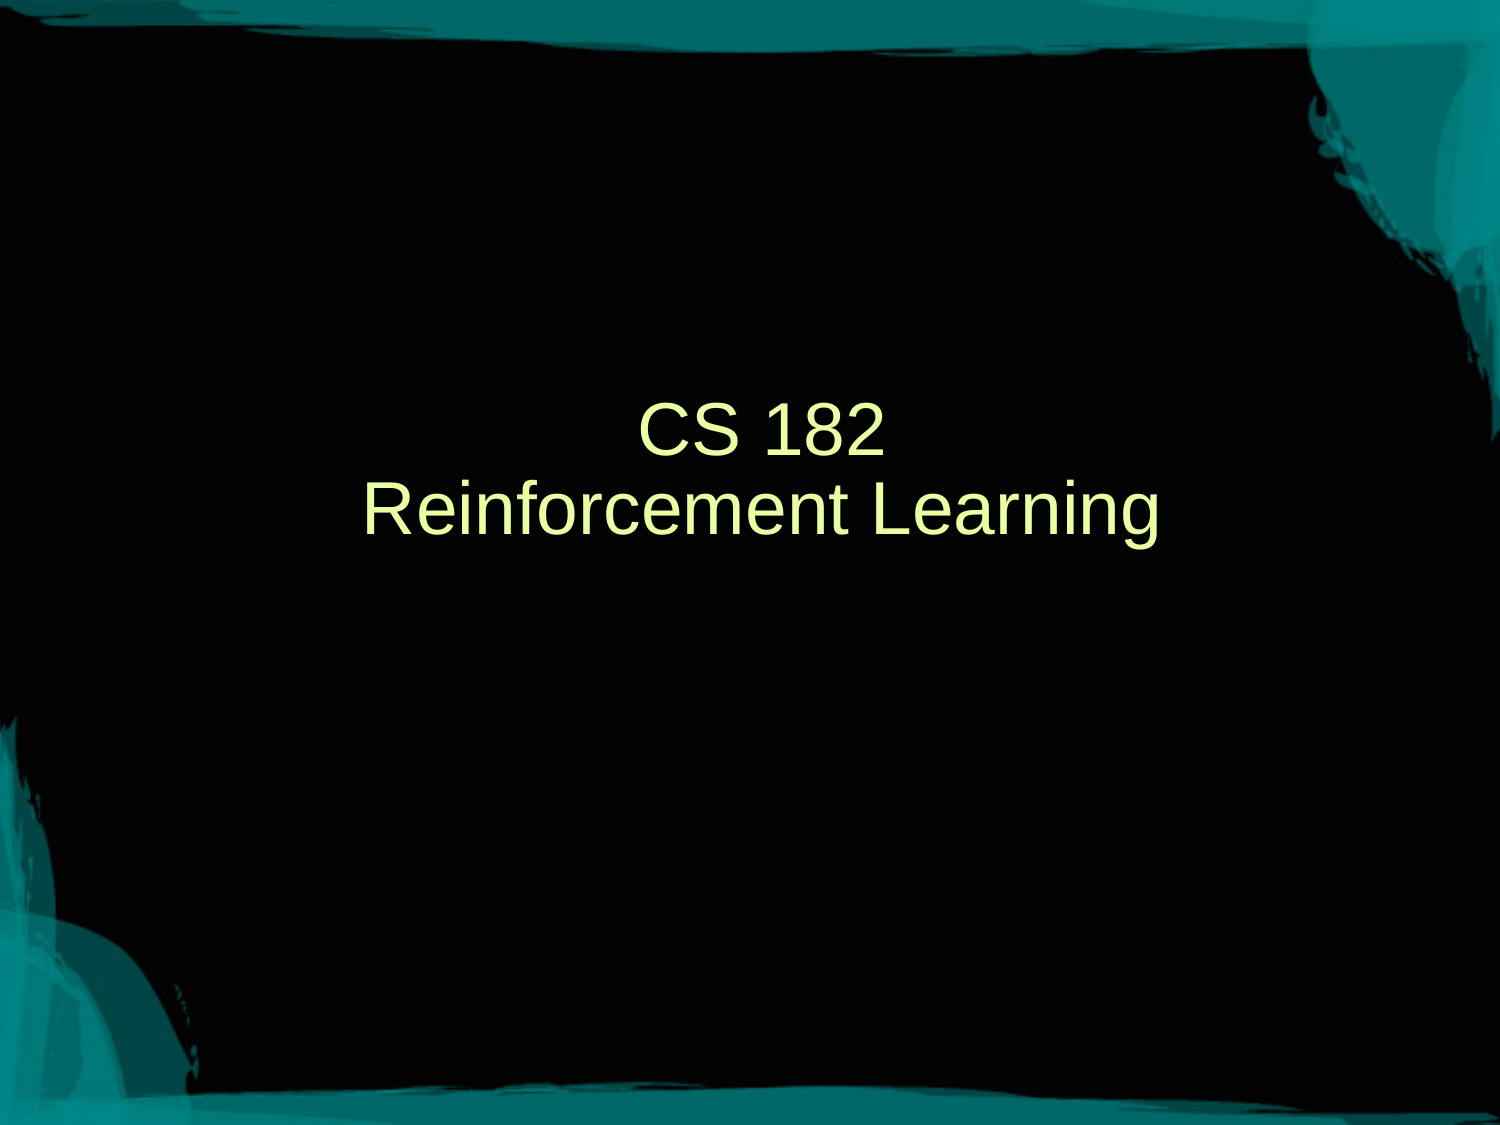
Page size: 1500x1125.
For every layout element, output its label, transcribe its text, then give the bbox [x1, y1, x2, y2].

title CS 182 Reinforcement Learning [262, 300, 1263, 559]
picture [0, 0, 1500, 1125]
